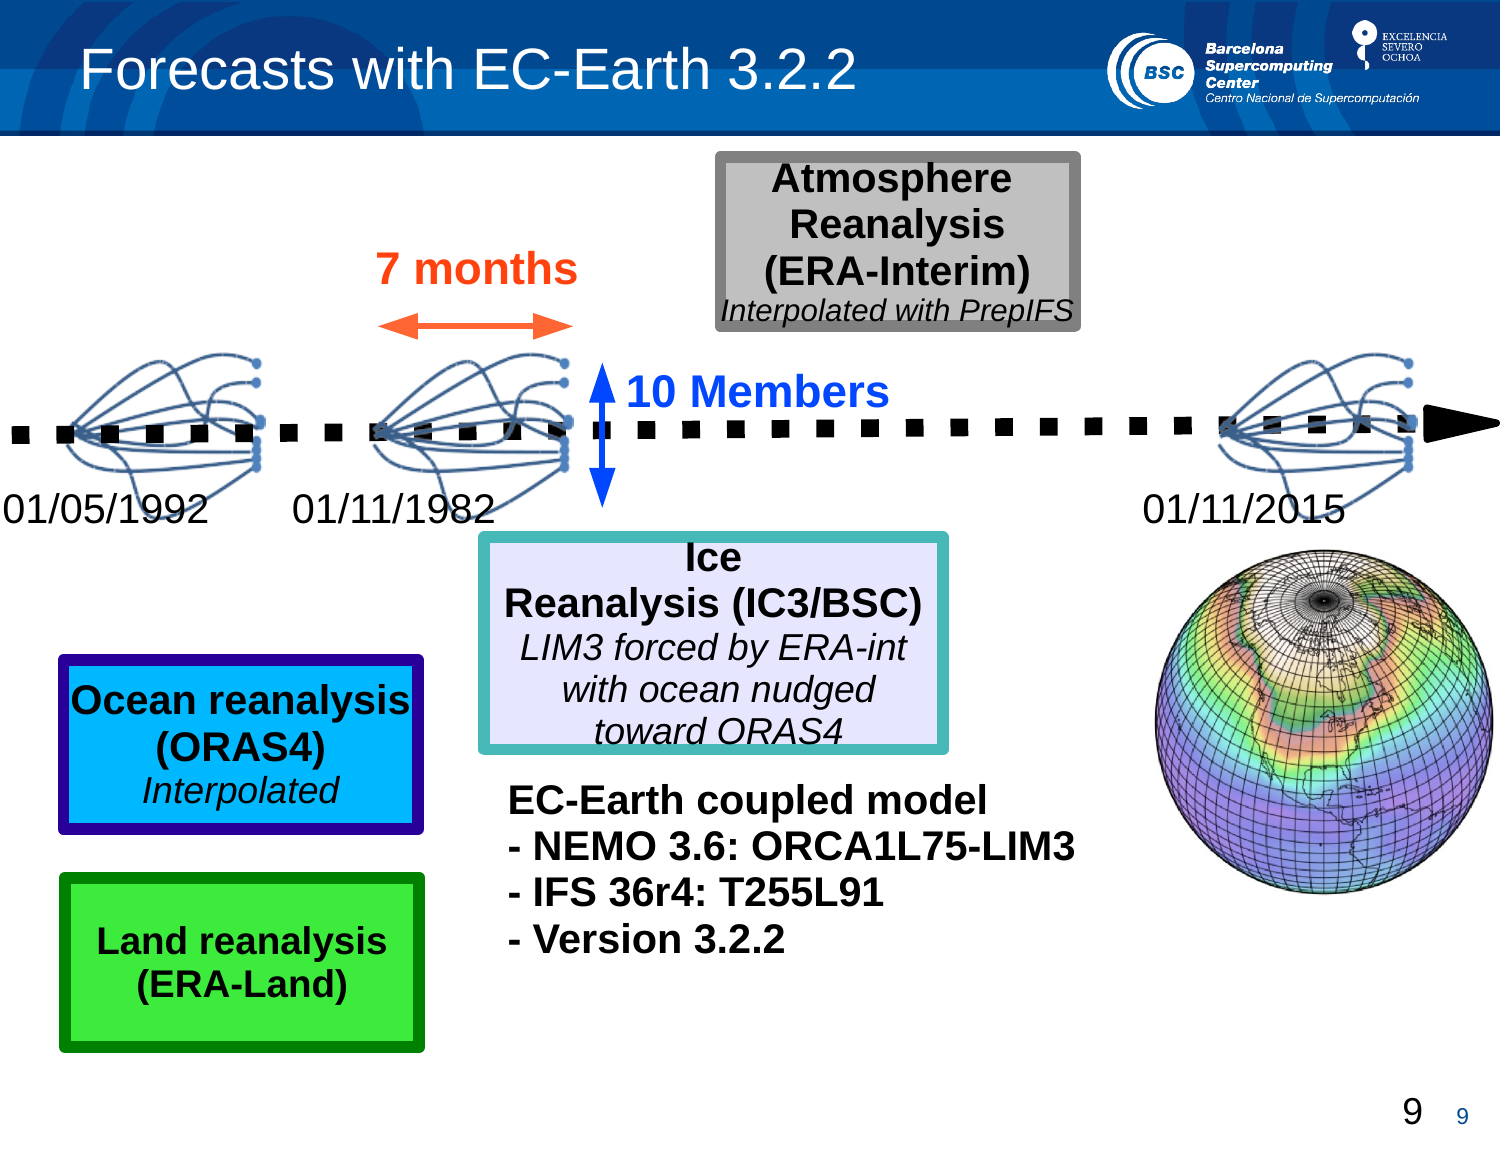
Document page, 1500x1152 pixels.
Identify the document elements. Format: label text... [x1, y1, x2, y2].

text_box 01/11/1982 [277, 479, 514, 541]
text_box Land reanalysis (ERA-Land) [64, 877, 420, 1048]
text_box 10 Members [611, 358, 906, 427]
picture [64, 352, 266, 535]
picture [1133, 544, 1500, 944]
text_box Ice Reanalysis (IC3/BSC) LIM3 forced by ERA-int with ocean nudged toward ORAS4 [484, 537, 943, 750]
text_box 7 months [360, 235, 594, 304]
text_box 01/05/1992 [0, 479, 225, 541]
text_box Atmosphere Reanalysis (ERA-Interim) Interpolated with PrepIFS [720, 157, 1075, 327]
picture [0, 0, 1500, 136]
text_box 01/11/2015 [1127, 479, 1365, 541]
picture [1216, 352, 1418, 535]
text_box Ocean reanalysis (ORAS4) Interpolated [63, 660, 418, 830]
picture [371, 352, 574, 535]
slide_number <number> [1411, 1067, 1484, 1137]
text_box EC-Earth coupled model - NEMO 3.6: ORCA1L75-LIM3 - IFS 36r4: T255L91 - Version 3.2.2 [492, 769, 1307, 970]
title Forecasts with EC-Earth 3.2.2 [65, 23, 1081, 139]
